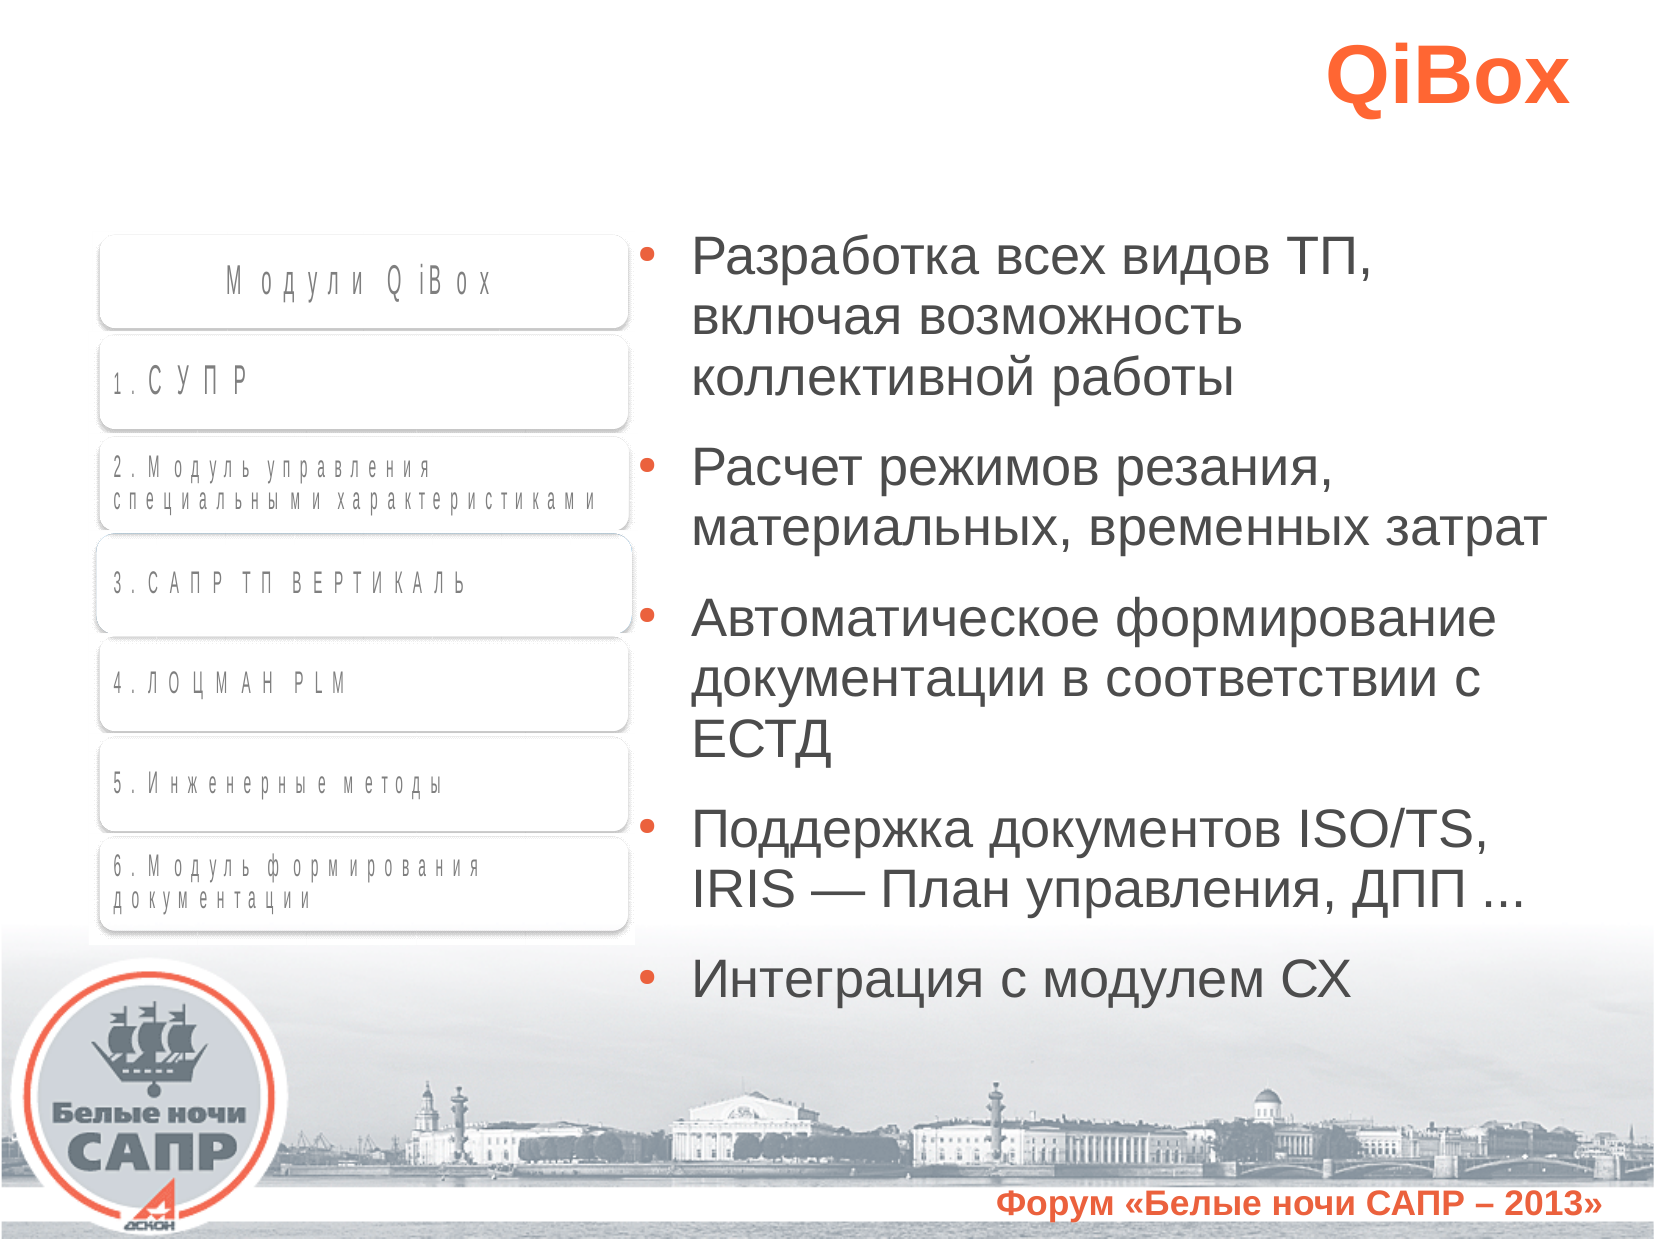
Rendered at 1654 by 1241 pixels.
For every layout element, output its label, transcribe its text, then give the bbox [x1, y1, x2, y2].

title QiBox [82, 25, 1571, 125]
picture [1, 0, 1654, 1239]
list Разработка всех видов ТП, включая возможность коллективной работы Расчет режимов резания, материальных, временных затрат Автоматическое формирование документации в соответствии с ЕСТД Поддержка документов ISO/TS, IRIS — План управления, ДПП ... Интеграция с модулем СХ [620, 225, 1571, 1044]
